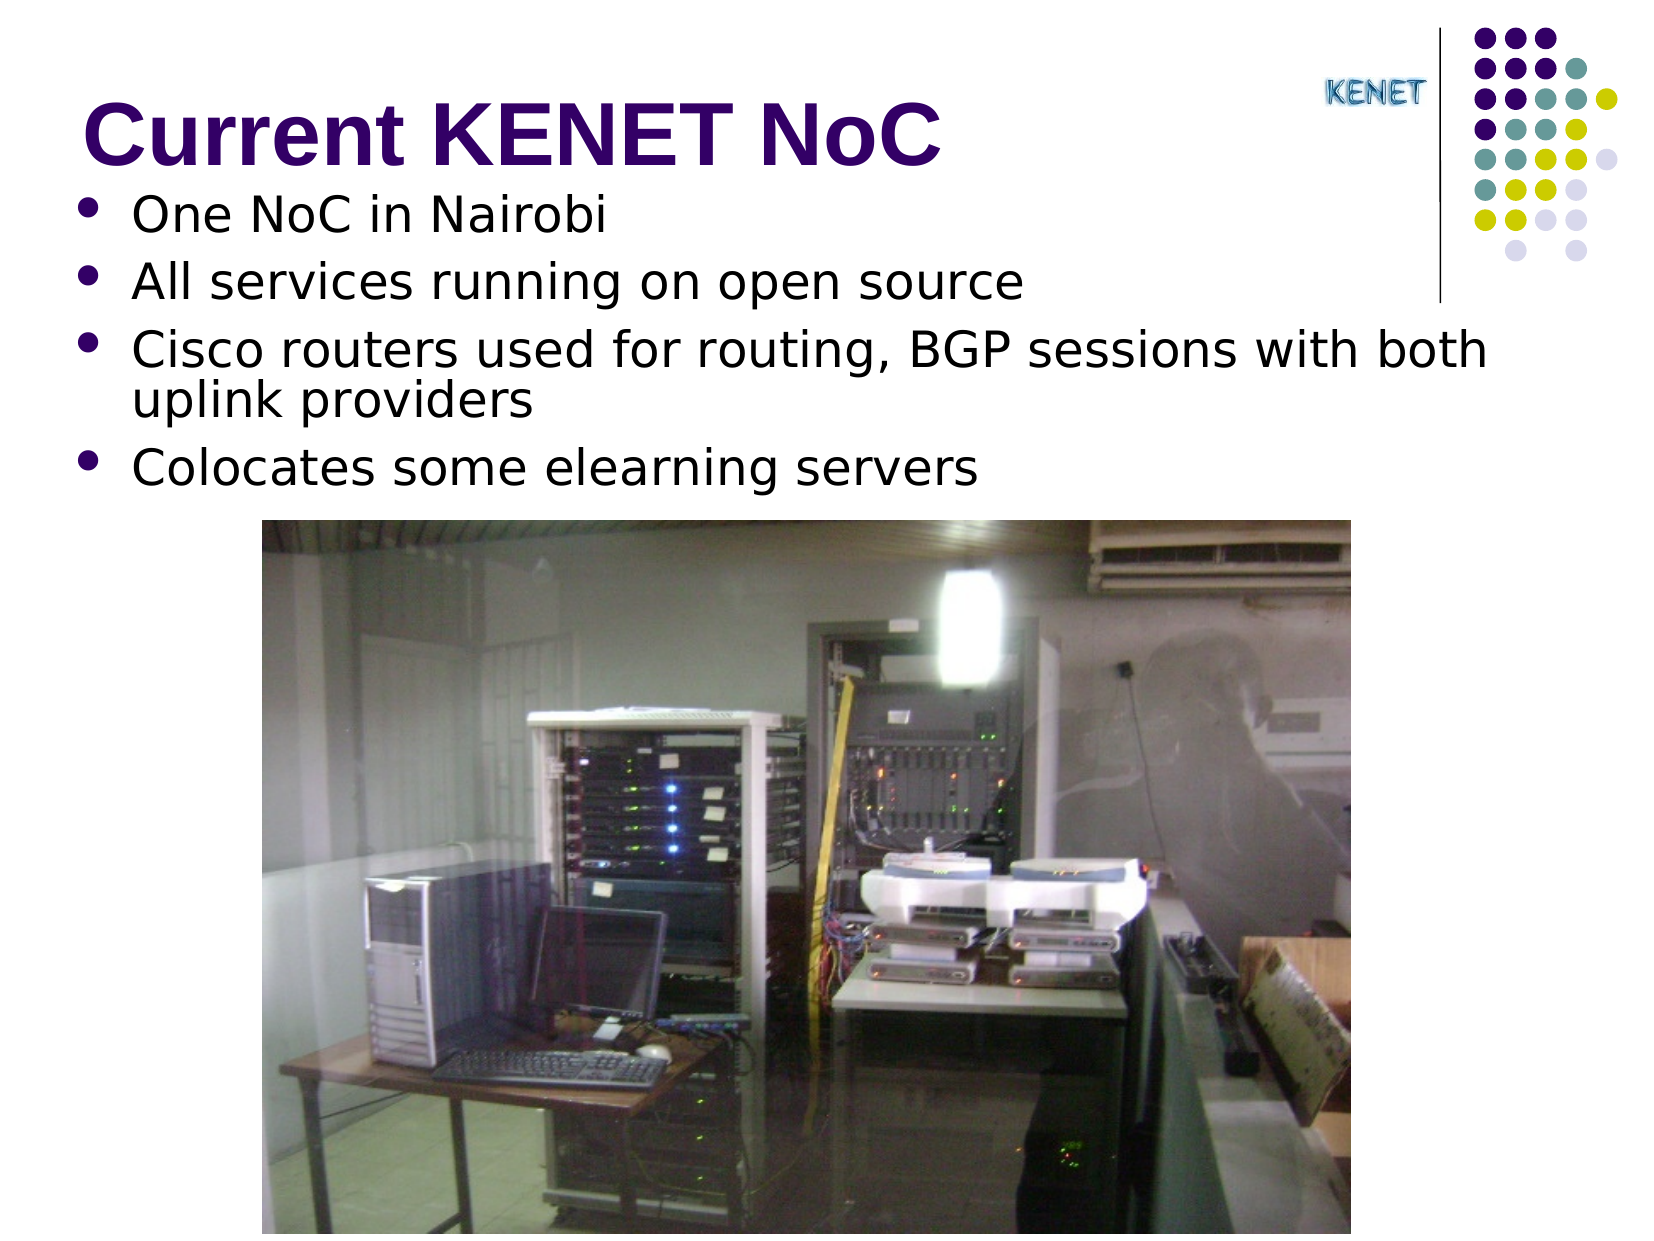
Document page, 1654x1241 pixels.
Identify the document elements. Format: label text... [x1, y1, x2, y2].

picture [262, 520, 1351, 1234]
text_box One NoC in Nairobi All services running on open source Cisco routers used for routing, BGP sessions with both uplink providers Colocates some elearning servers [74, 191, 1562, 976]
text_box Current KENET NoC [82, 29, 1446, 191]
